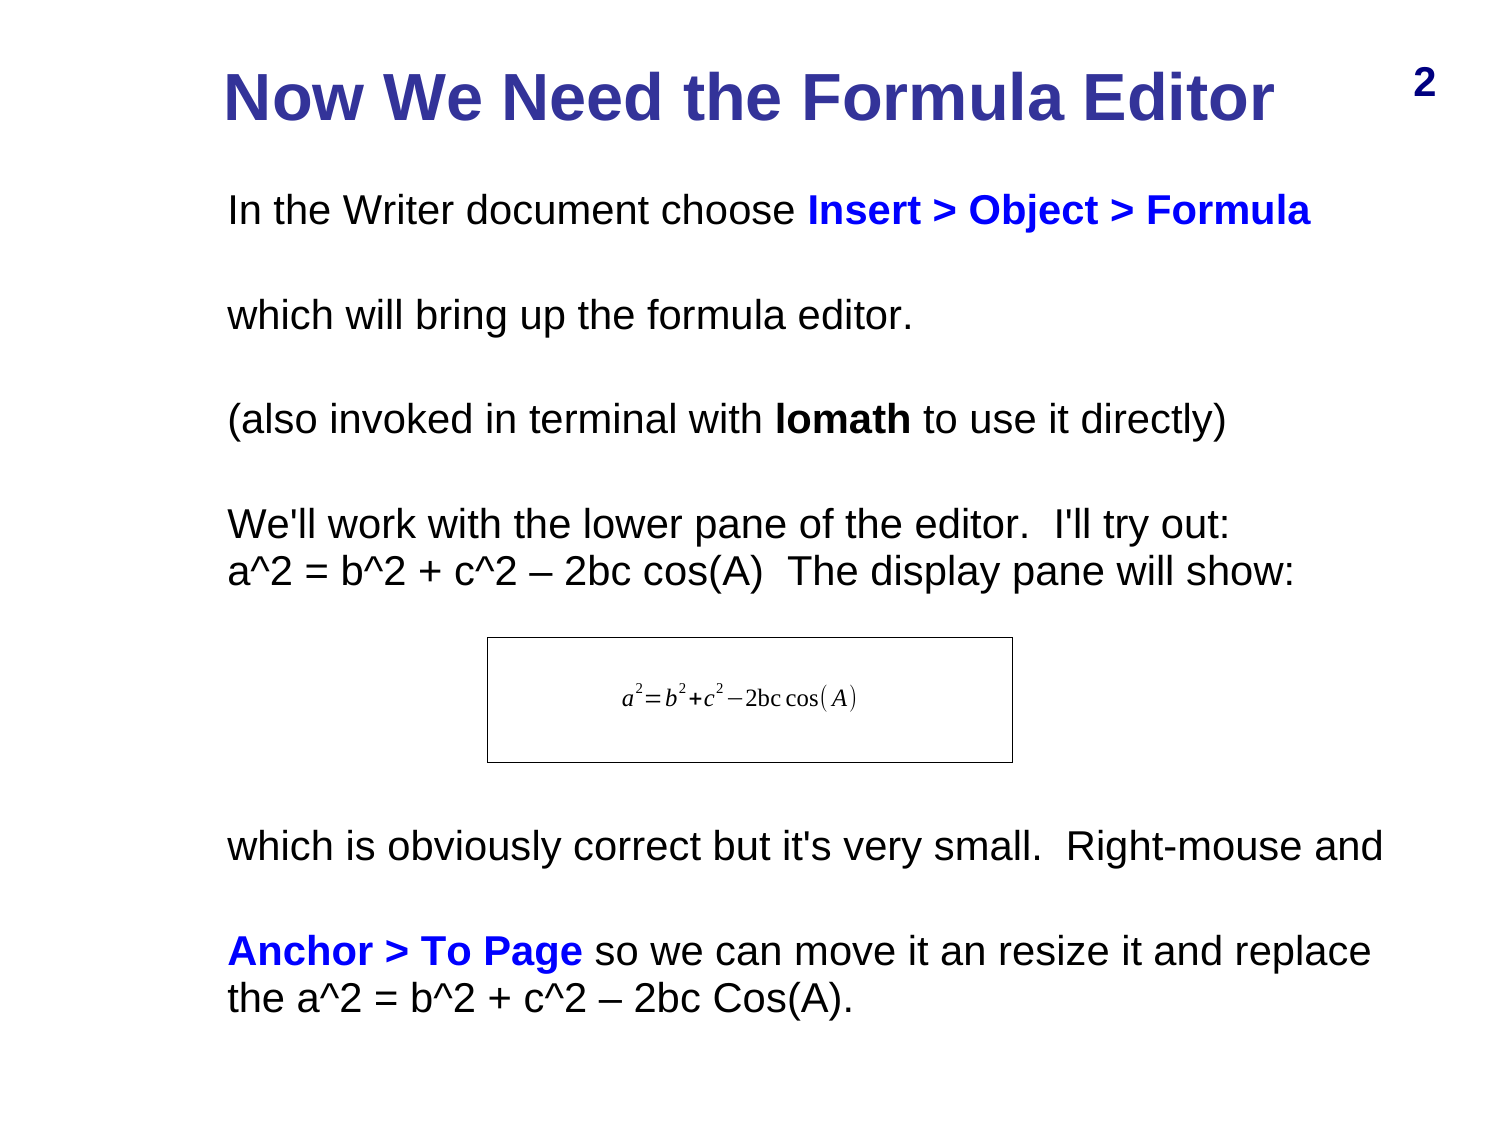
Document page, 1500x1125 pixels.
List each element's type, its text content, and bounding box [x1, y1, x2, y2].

chart [615, 679, 863, 713]
text_box 2 [1387, 47, 1463, 113]
list [487, 637, 1013, 763]
title Now We Need the Formula Editor [75, 45, 1426, 150]
list In the Writer document choose Insert > Object > Formula which will bring up the formula editor. (also invoked in terminal with lomath to use it directly) We'll work with the lower pane of the editor. I'll try out: a^2 = b^2 + c^2 – 2bc cos(A) The display pane will show: which is obviously correct but it's very small. Right-mouse and Anchor > To Page so we can move it an resize it and replace the a^2 = b^2 + c^2 – 2bc Cos(A). [150, 187, 1426, 1038]
